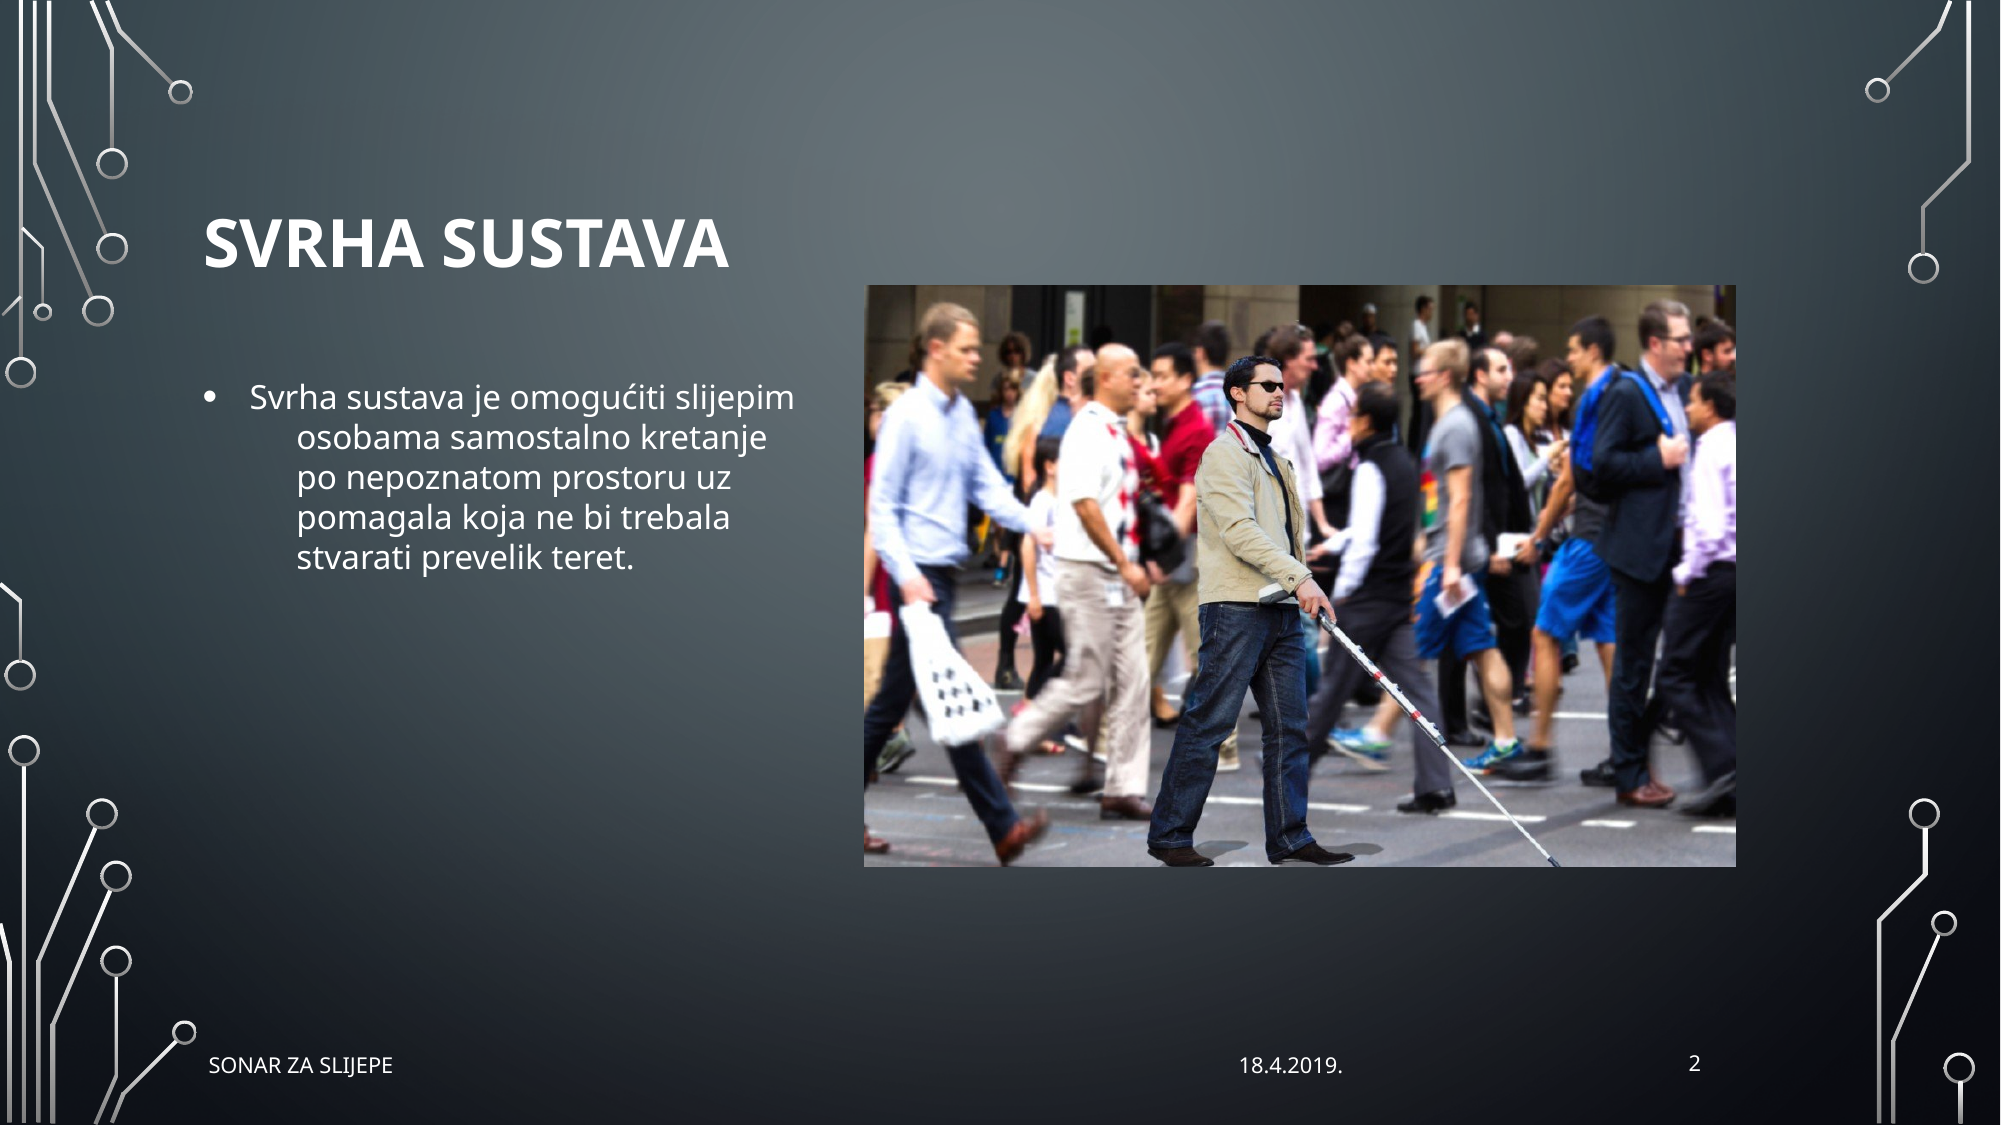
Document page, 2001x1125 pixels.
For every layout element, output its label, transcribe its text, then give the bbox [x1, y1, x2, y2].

text_box Sonar za slijepe [193, 1034, 1218, 1095]
text_box 18.4.2019. [1223, 1034, 1673, 1095]
text_box [1673, 1034, 1801, 1095]
title Svrha sustava [188, 99, 821, 369]
picture [864, 285, 1736, 867]
list Svrha sustava je omogućiti slijepim osobama samostalno kretanje po nepoznatom prostoru uz pomagala koja ne bi trebala stvarati prevelik teret. [187, 369, 821, 951]
